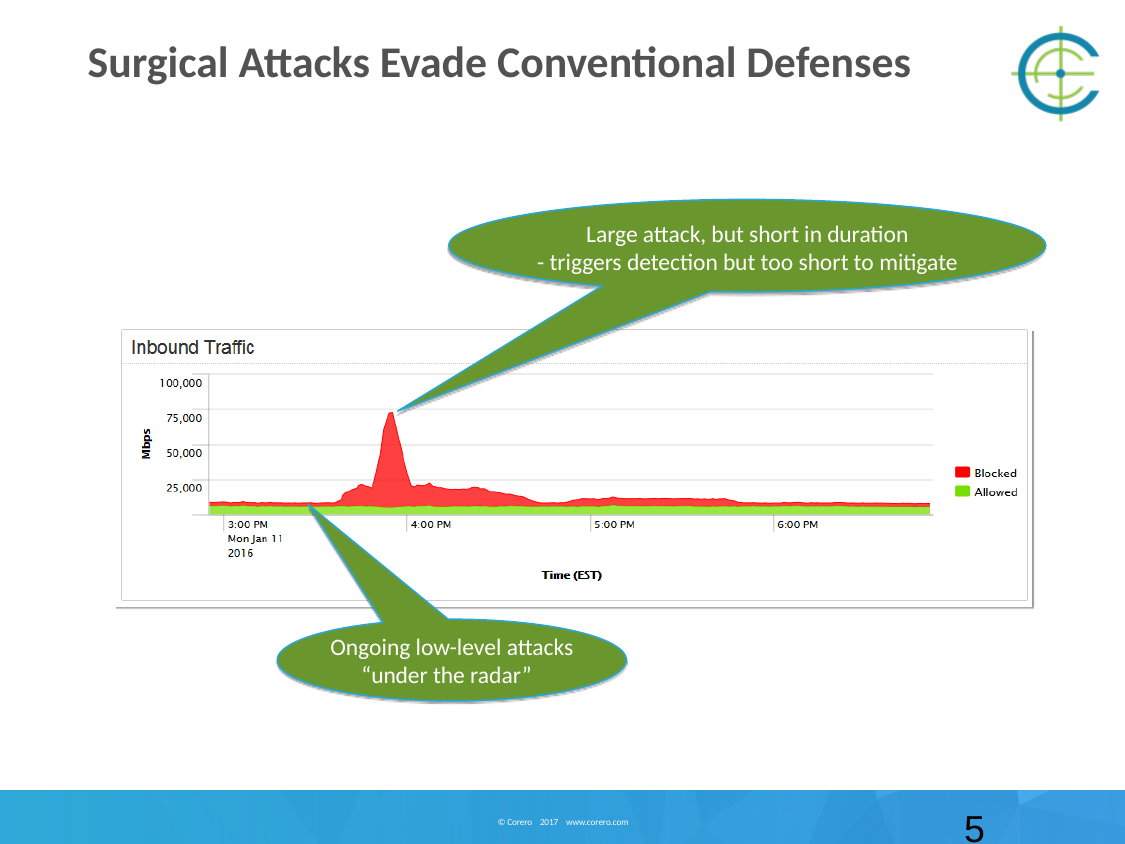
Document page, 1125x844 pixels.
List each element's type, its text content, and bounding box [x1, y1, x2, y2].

title Surgical Attacks Evade Conventional Defenses [72, 32, 968, 154]
text_box Ongoing low-level attacks “under the radar” [277, 504, 627, 701]
text_box Large attack, but short in duration - triggers detection but too short to mitigate [397, 199, 1046, 412]
picture [112, 326, 1032, 607]
picture [0, 790, 1125, 844]
picture [982, 6, 1108, 141]
